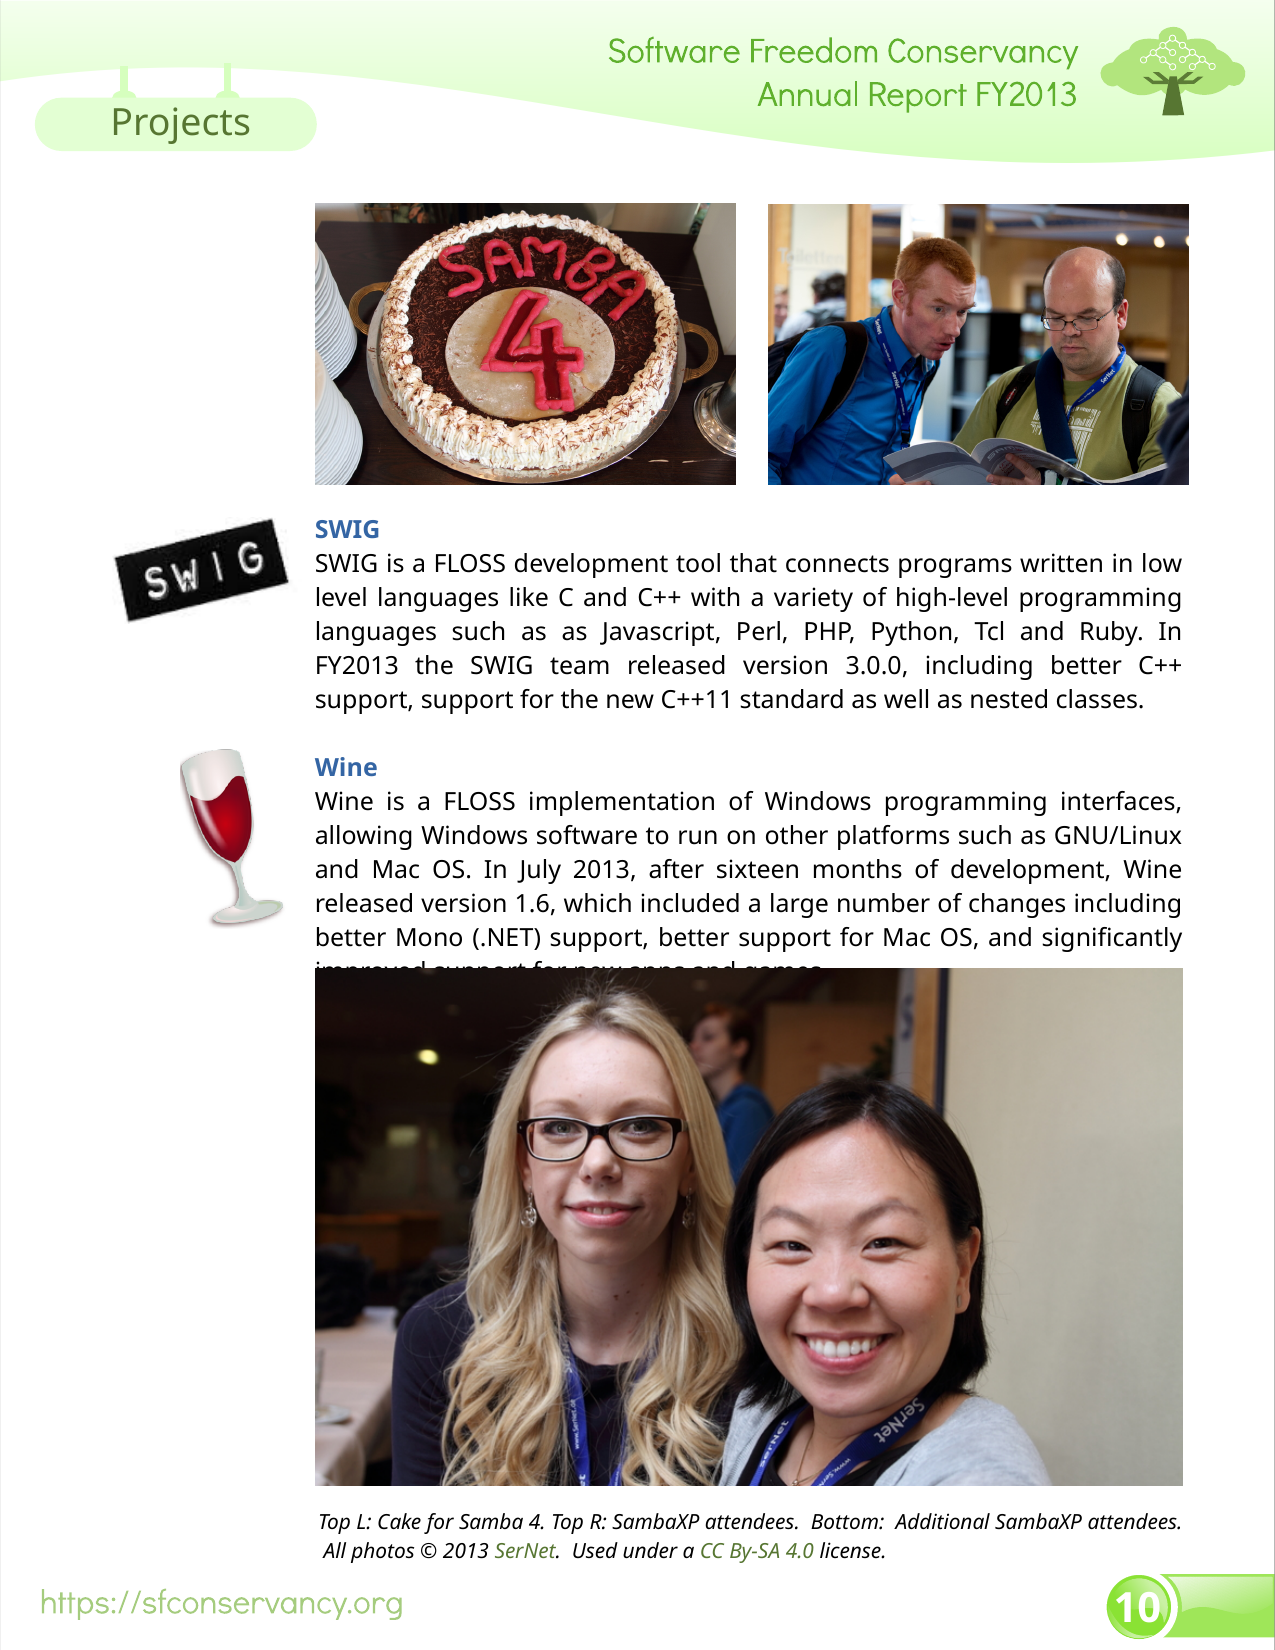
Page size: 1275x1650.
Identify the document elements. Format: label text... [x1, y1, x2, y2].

picture [315, 203, 736, 485]
picture [100, 517, 309, 624]
text_box Projects [95, 87, 255, 152]
text_box Top L: Cake for Samba 4. Top R: SambaXP attendees. Bottom: Additional SambaXP attendees. All photos © 2013 SerNet. Used under a CC By-SA 4.0 license. [303, 1500, 1198, 1570]
picture [315, 968, 1183, 1486]
picture [768, 204, 1189, 485]
text_box SWIG SWIG is a FLOSS development tool that connects programs written in low level languages like C and C++ with a variety of high-level programming languages such as as Javascript, Perl, PHP, Python, Tcl and Ruby. In FY2013 the SWIG team released version 3.0.0, including better C++ support, support for the new C++11 standard as well as nested classes. Wine Wine is a FLOSS implementation of Windows programming interfaces, allowing Windows software to run on other platforms such as GNU/Linux and Mac OS. In July 2013, after sixteen months of development, Wine released version 1.6, which included a large number of changes including better Mono (.NET) support, better support for Mac OS, and significantly improved support for new apps and games. [300, 503, 1201, 1014]
picture [180, 748, 295, 929]
